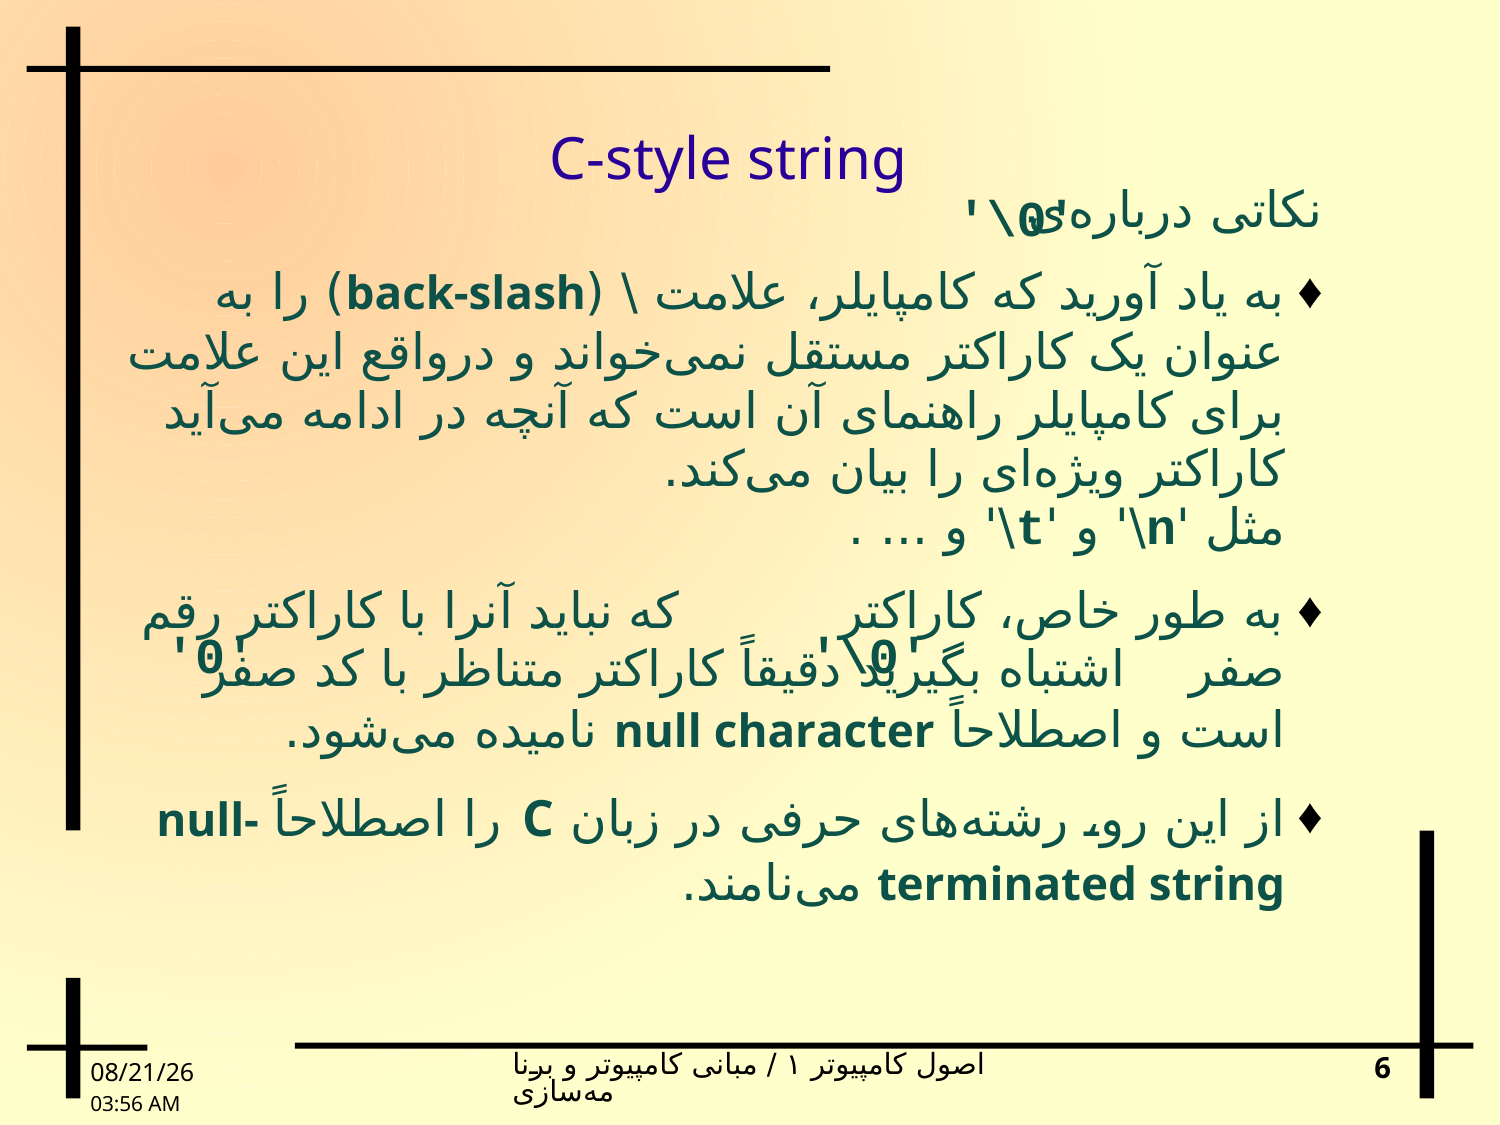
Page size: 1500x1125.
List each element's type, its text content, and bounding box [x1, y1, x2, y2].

list نکاتی درباره‌ی به یاد آورید که کامپایلر، علامت \ (back-slash) را به عنوان یک کاراکتر مستقل نمی‌خواند و درواقع این علامت برای کامپایلر راهنمای آن است که آنچه در ادامه می‌آید کاراکتر ویژه‌ای را بیان می‌کند. مثل 'n\' و 't\' و ... . به طور خاص، کاراکتر که نباید آنرا با کاراکتر رقم صفر اشتباه بگیرید دقیقاً کاراکتر متناظر با کد صفر است و اصطلاحاً null character نامیده می‌شود. از این رو، رشته‌های حرفی در زبان C را اصطلاحاً null-terminated string می‌نامند. [124, 180, 1376, 1030]
text_box '\0' [903, 195, 1107, 253]
title C-style string [113, 96, 1344, 217]
text_box '0' [112, 632, 315, 690]
text_box '\0' [756, 632, 959, 689]
